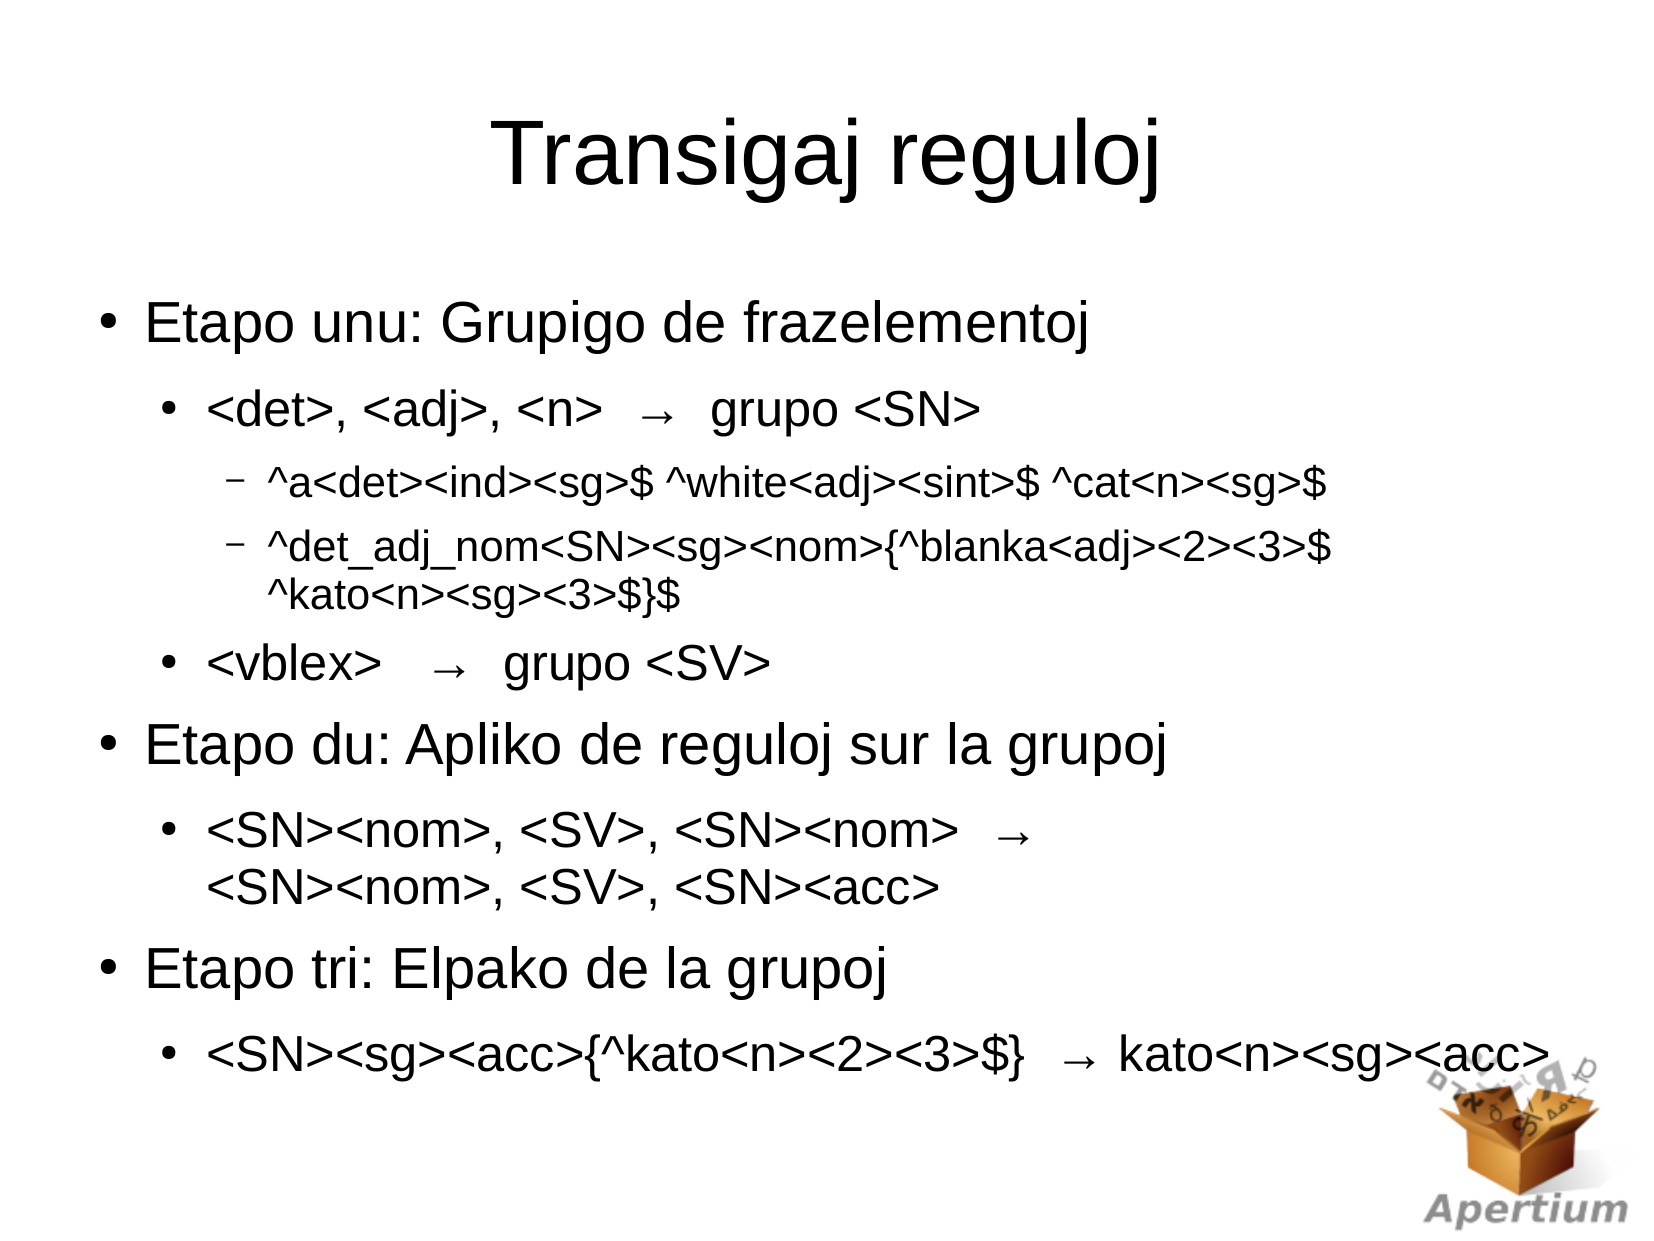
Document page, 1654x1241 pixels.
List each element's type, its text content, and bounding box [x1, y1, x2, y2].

list Etapo unu: Grupigo de frazelementoj <det>, <adj>, <n> → grupo <SN> ^a<det><ind><sg>$ ^white<adj><sint>$ ^cat<n><sg>$ ^det_adj_nom<SN><sg><nom>{^blanka<adj><2><3>$ ^kato<n><sg><3>$}$ <vblex> → grupo <SV> Etapo du: Apliko de reguloj sur la grupoj <SN><nom>, <SV>, <SN><nom> → <SN><nom>, <SV>, <SN><acc> Etapo tri: Elpako de la grupoj <SN><sg><acc>{^kato<n><2><3>$} → kato<n><sg><acc> [82, 290, 1571, 1109]
title Transigaj reguloj [82, 56, 1571, 250]
picture [1417, 1033, 1633, 1241]
